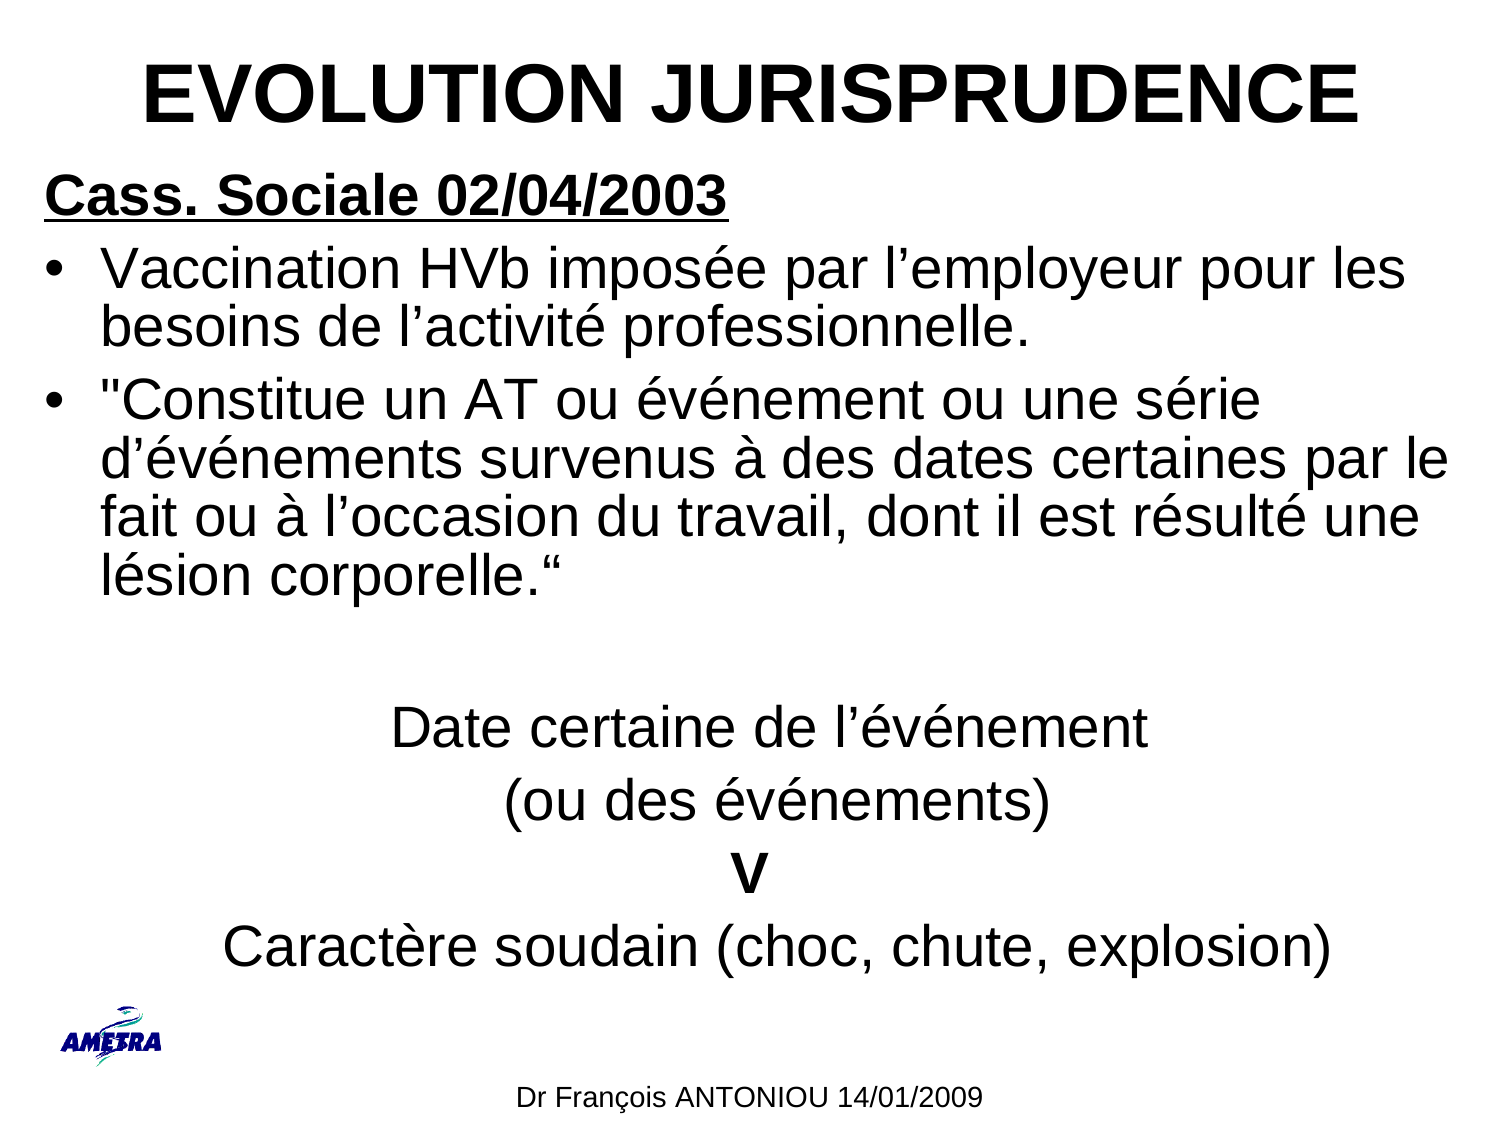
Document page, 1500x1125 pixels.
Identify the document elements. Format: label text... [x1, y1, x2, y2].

list Cass. Sociale 02/04/2003 Vaccination HVb imposée par l’employeur pour les besoins de l’activité professionnelle. "Constitue un AT ou événement ou une série d’événements survenus à des dates certaines par le fait ou à l’occasion du travail, dont il est résulté une lésion corporelle.“ Date certaine de l’événement (ou des événements) V Caractère soudain (choc, chute, explosion) [29, 160, 1471, 1083]
title EVOLUTION JURISPRUDENCE [76, 0, 1427, 160]
picture [41, 984, 184, 1093]
